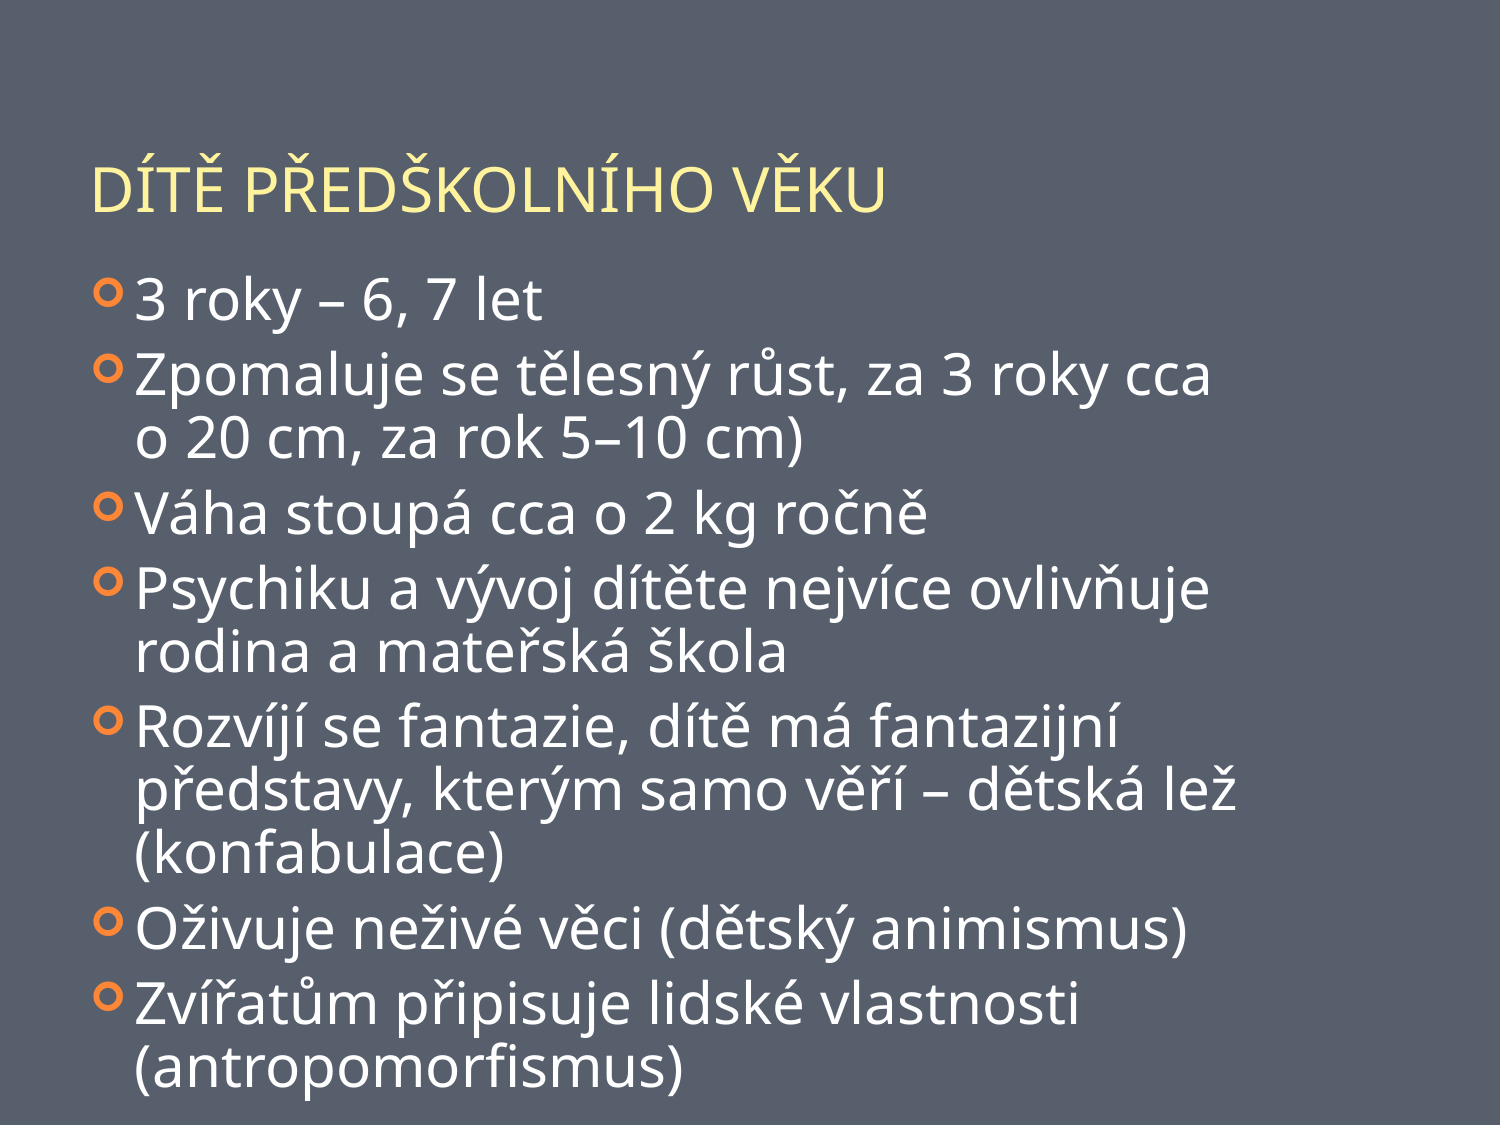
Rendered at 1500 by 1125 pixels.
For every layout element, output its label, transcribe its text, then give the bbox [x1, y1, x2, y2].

title DÍTĚ PŘEDŠKOLNÍHO VĚKU [74, 44, 1300, 233]
list 3 roky – 6, 7 let Zpomaluje se tělesný růst, za 3 roky cca o 20 cm, za rok 5–10 cm) Váha stoupá cca o 2 kg ročně Psychiku a vývoj dítěte nejvíce ovlivňuje rodina a mateřská škola Rozvíjí se fantazie, dítě má fantazijní představy, kterým samo věří – dětská lež (konfabulace) Oživuje neživé věci (dětský animismus) Zvířatům připisuje lidské vlastnosti (antropomorfismus) [74, 262, 1300, 1063]
